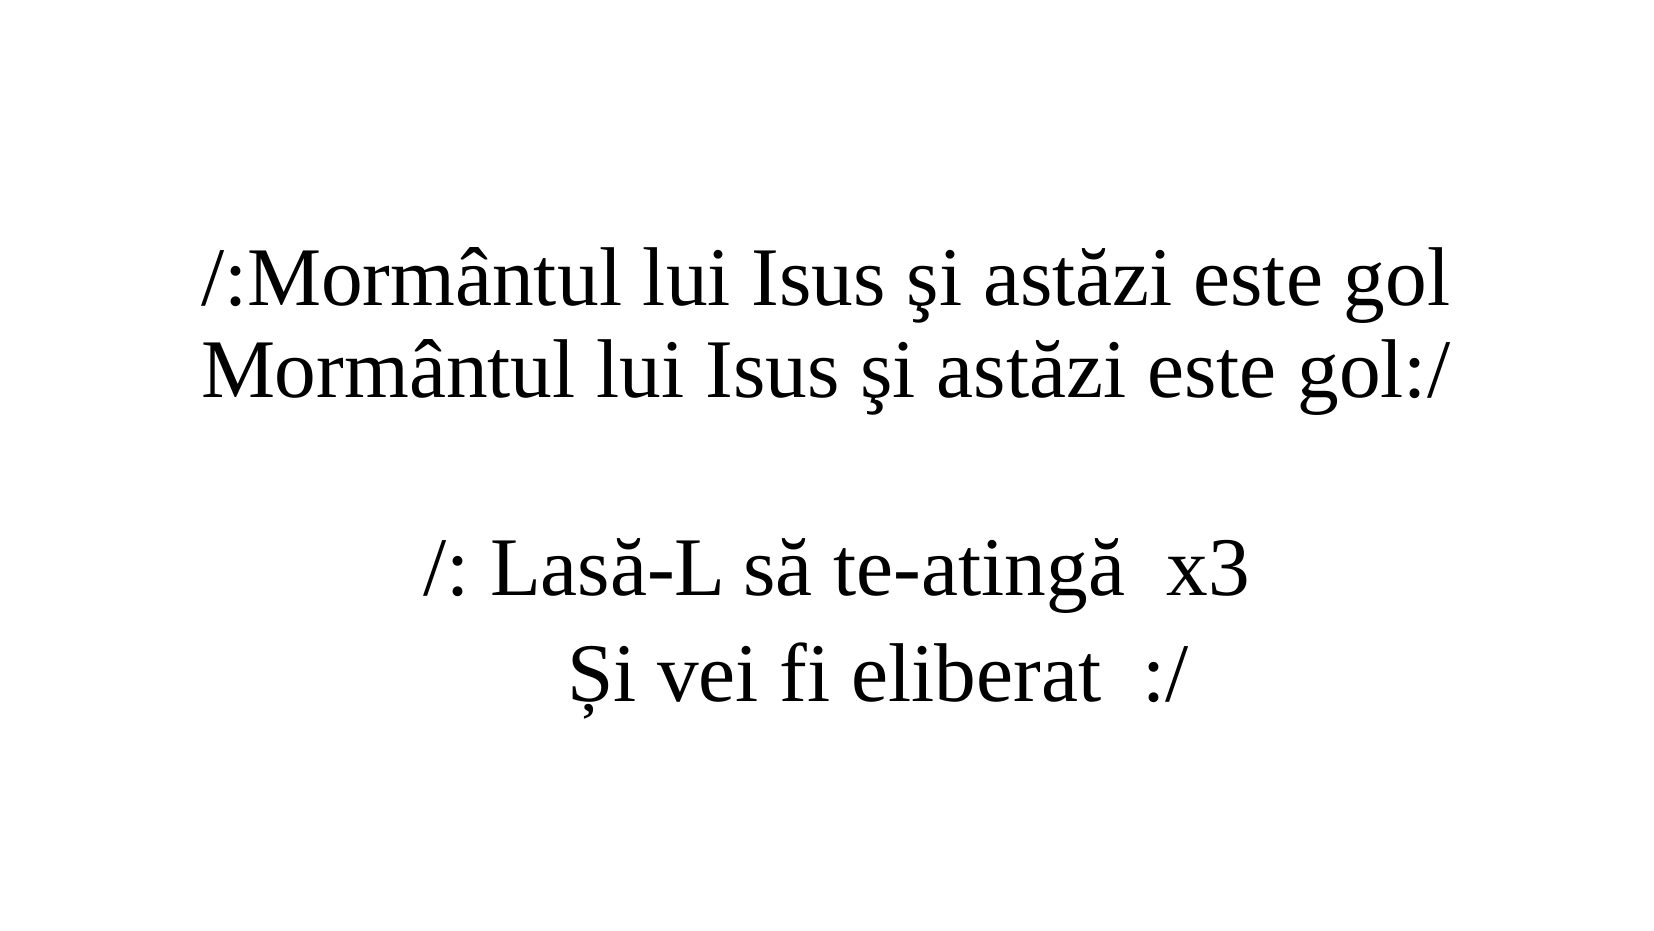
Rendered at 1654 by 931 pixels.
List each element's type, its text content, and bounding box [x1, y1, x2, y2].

subtitle /:Mormântul lui Isus şi astăzi este gol Mormântul lui Isus şi astăzi este gol:/ /: Lasă-L să te-atingă x3 Și vei fi eliberat :/ [165, 205, 1489, 745]
